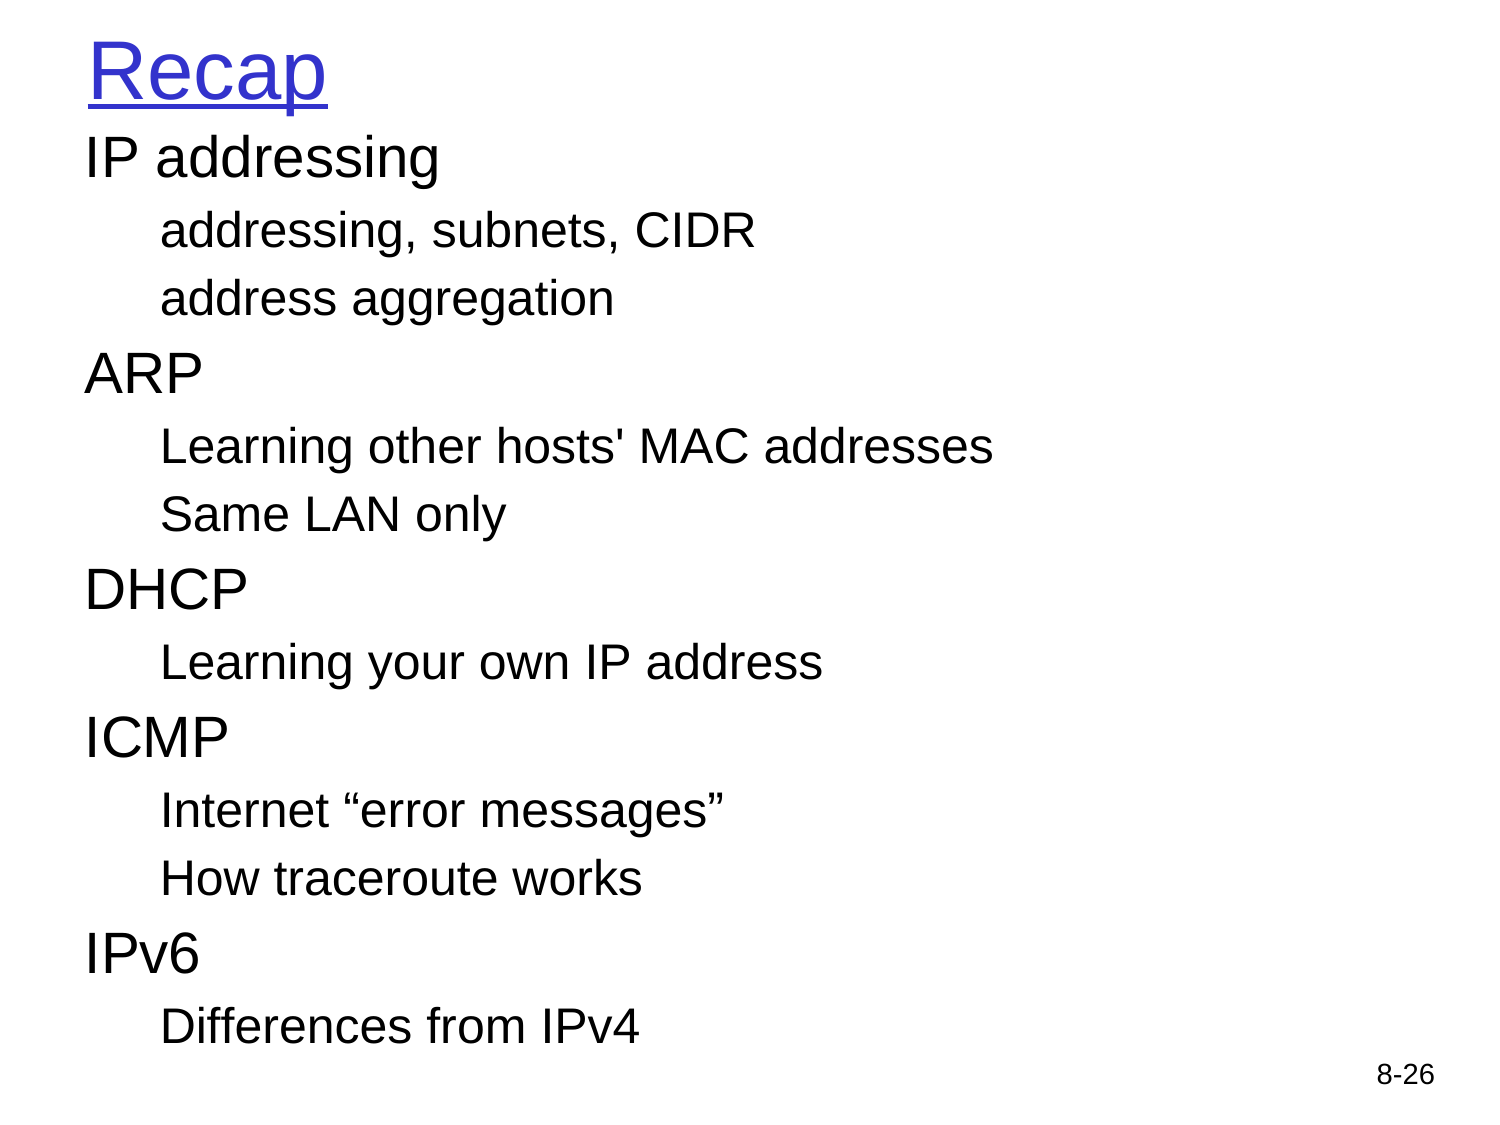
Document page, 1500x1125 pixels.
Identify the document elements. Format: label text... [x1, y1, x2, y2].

title Recap [87, 23, 1363, 119]
list IP addressing addressing, subnets, CIDR address aggregation ARP Learning other hosts' MAC addresses Same LAN only DHCP Learning your own IP address ICMP Internet “error messages” How traceroute works IPv6 Differences from IPv4 [84, 124, 1360, 1054]
